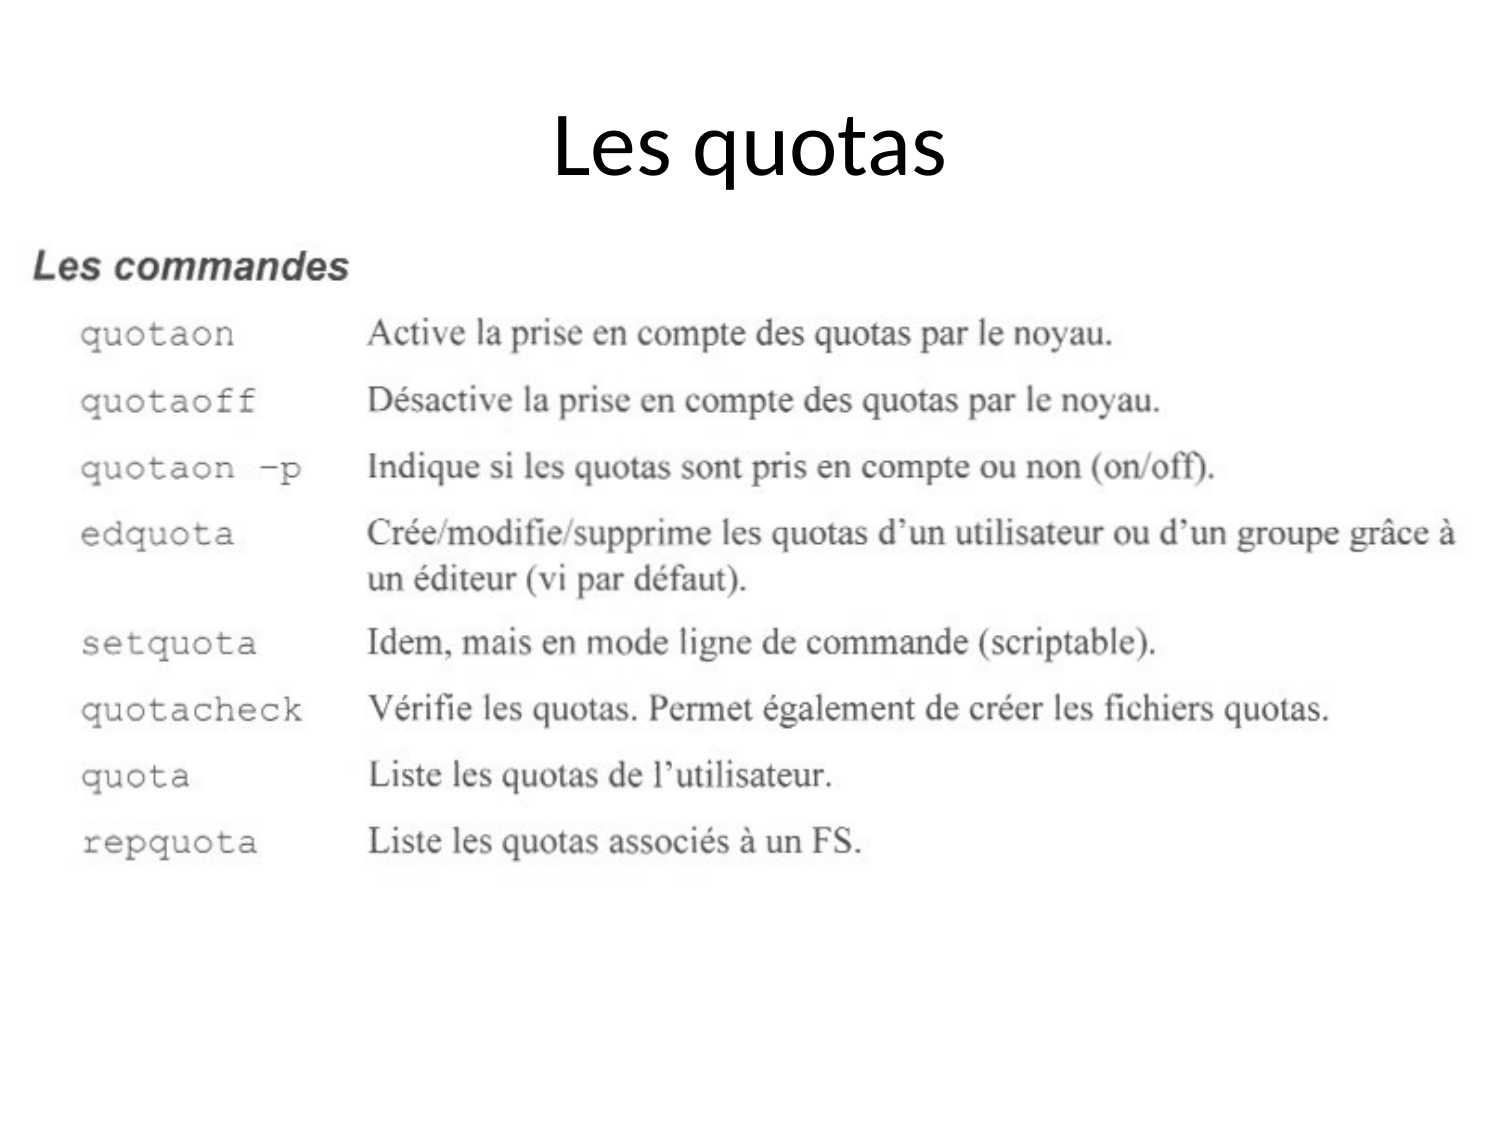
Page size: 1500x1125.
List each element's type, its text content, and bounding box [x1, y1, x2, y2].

title Les quotas [75, 45, 1425, 214]
picture [0, 214, 1500, 909]
